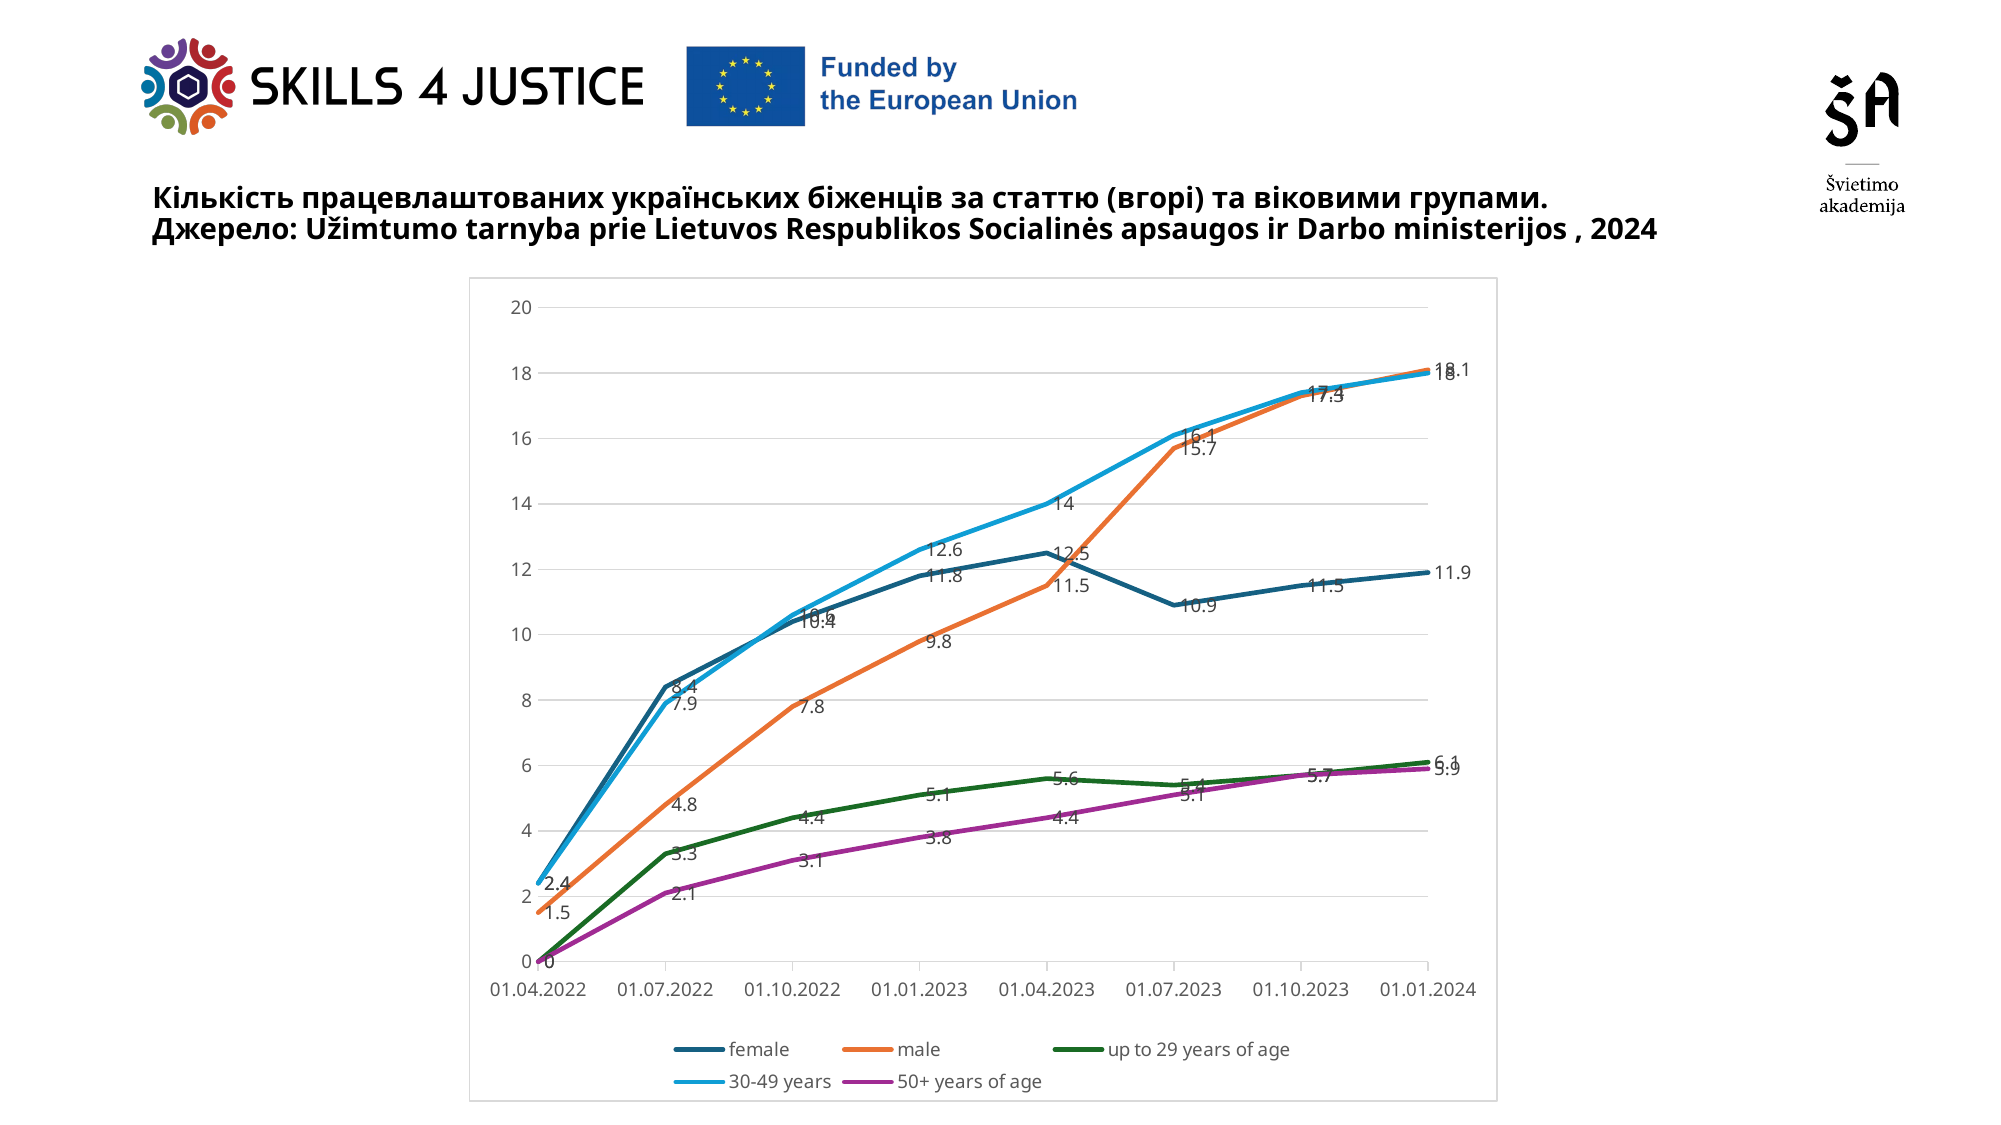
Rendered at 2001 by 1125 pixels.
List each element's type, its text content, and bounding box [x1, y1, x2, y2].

chart [468, 277, 1498, 1103]
title Кількість працевлаштованих українських біженців за статтю (вгорі) та віковими групами. Джерело: Užimtumo tarnyba prie Lietuvos Respublikos Socialinės apsaugos ir Darbo ministerijos , 2024 [147, 130, 1805, 278]
